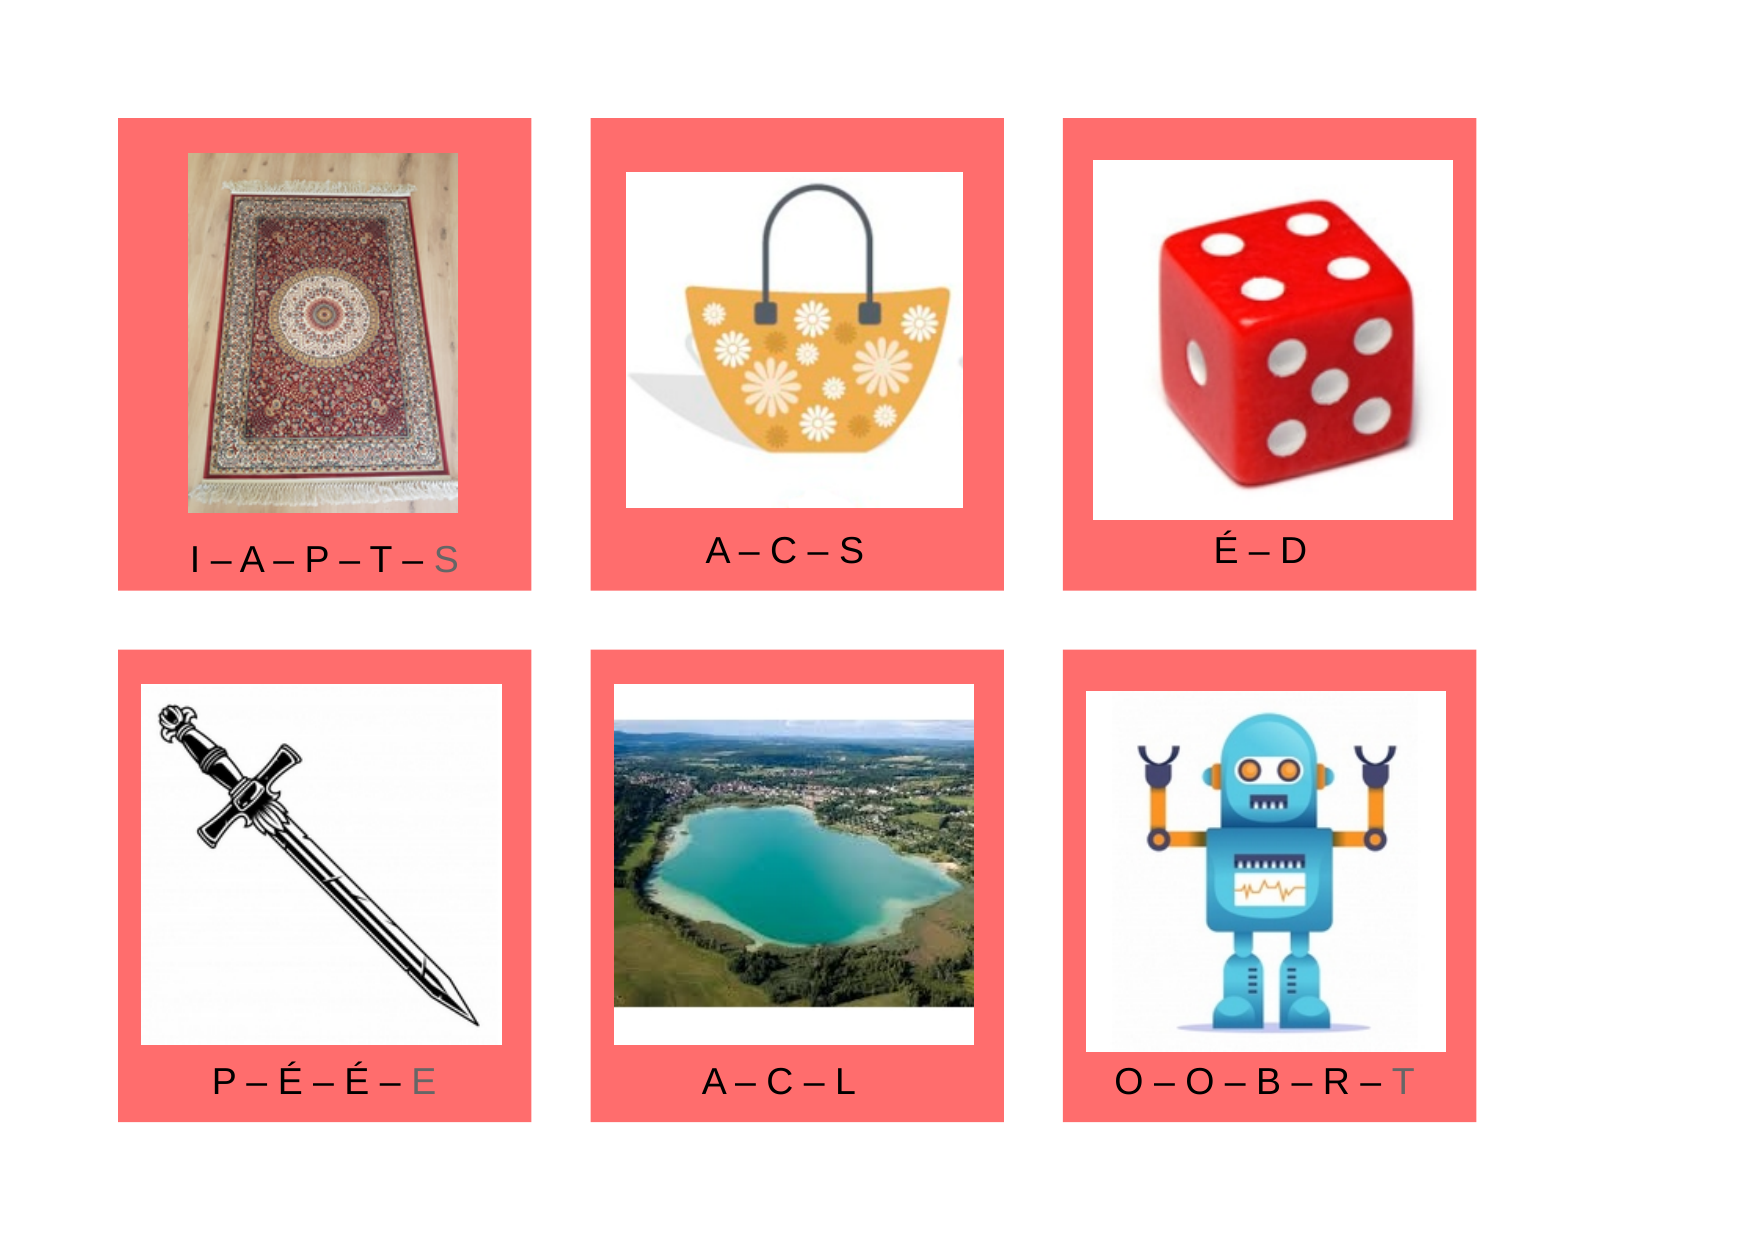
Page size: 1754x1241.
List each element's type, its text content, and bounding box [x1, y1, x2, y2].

text_box [590, 118, 1004, 591]
picture [1093, 160, 1453, 520]
text_box [590, 649, 1004, 1123]
text_box [1062, 649, 1477, 1123]
picture [188, 153, 458, 513]
picture [141, 684, 502, 1045]
text_box A – C – L [687, 1053, 886, 1111]
text_box [1062, 118, 1477, 591]
picture [626, 172, 963, 508]
picture [1086, 691, 1446, 1052]
text_box P – É – É – E [197, 1053, 462, 1111]
text_box I – A – P – T – S [175, 531, 485, 589]
text_box [118, 649, 532, 1123]
text_box É – D [1198, 521, 1398, 579]
picture [614, 684, 974, 1045]
text_box O – O – B – R – T [1099, 1053, 1441, 1111]
text_box [118, 118, 532, 591]
text_box A – C – S [690, 521, 890, 579]
